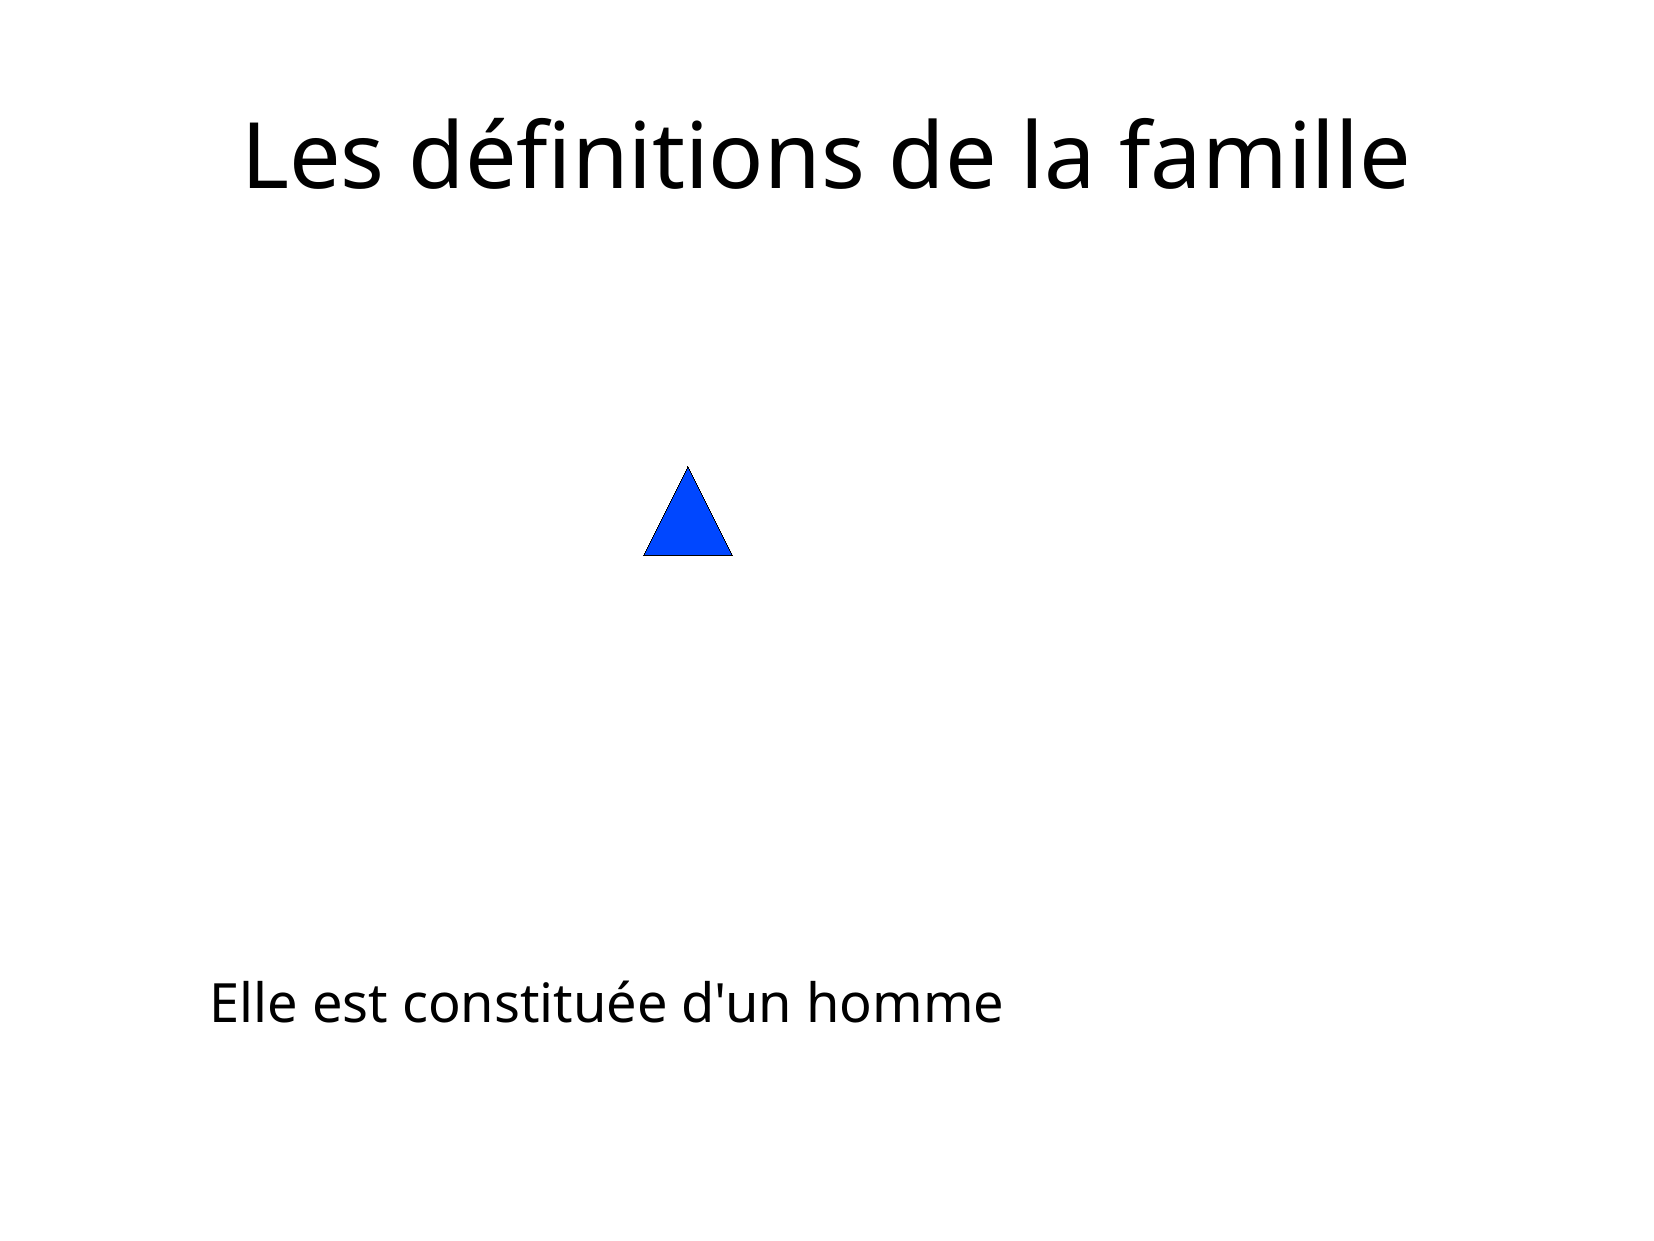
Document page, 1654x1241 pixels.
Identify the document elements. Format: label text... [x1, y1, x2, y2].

text_box [643, 466, 733, 556]
text_box Elle est constituée d'un homme [194, 962, 914, 1040]
title Les définitions de la famille [82, 49, 1571, 257]
